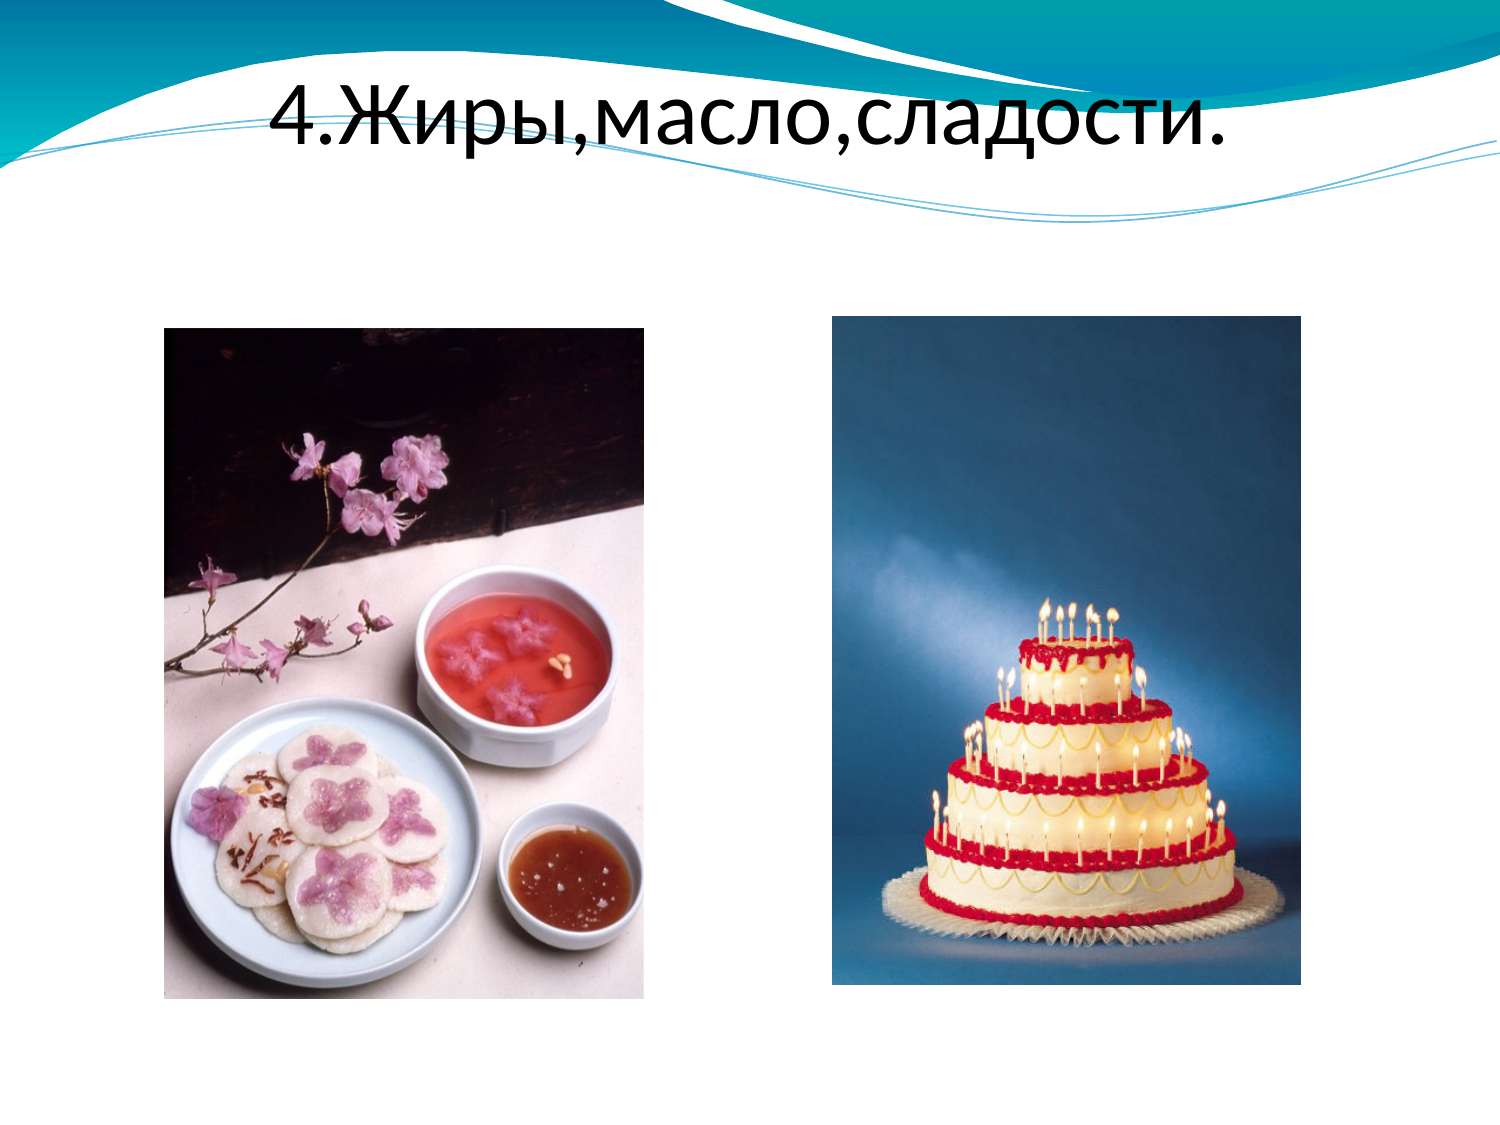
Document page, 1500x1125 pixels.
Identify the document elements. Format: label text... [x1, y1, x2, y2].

title 4.Жиры,масло,сладости. [75, 45, 1425, 233]
picture [164, 328, 644, 999]
picture [832, 316, 1301, 985]
